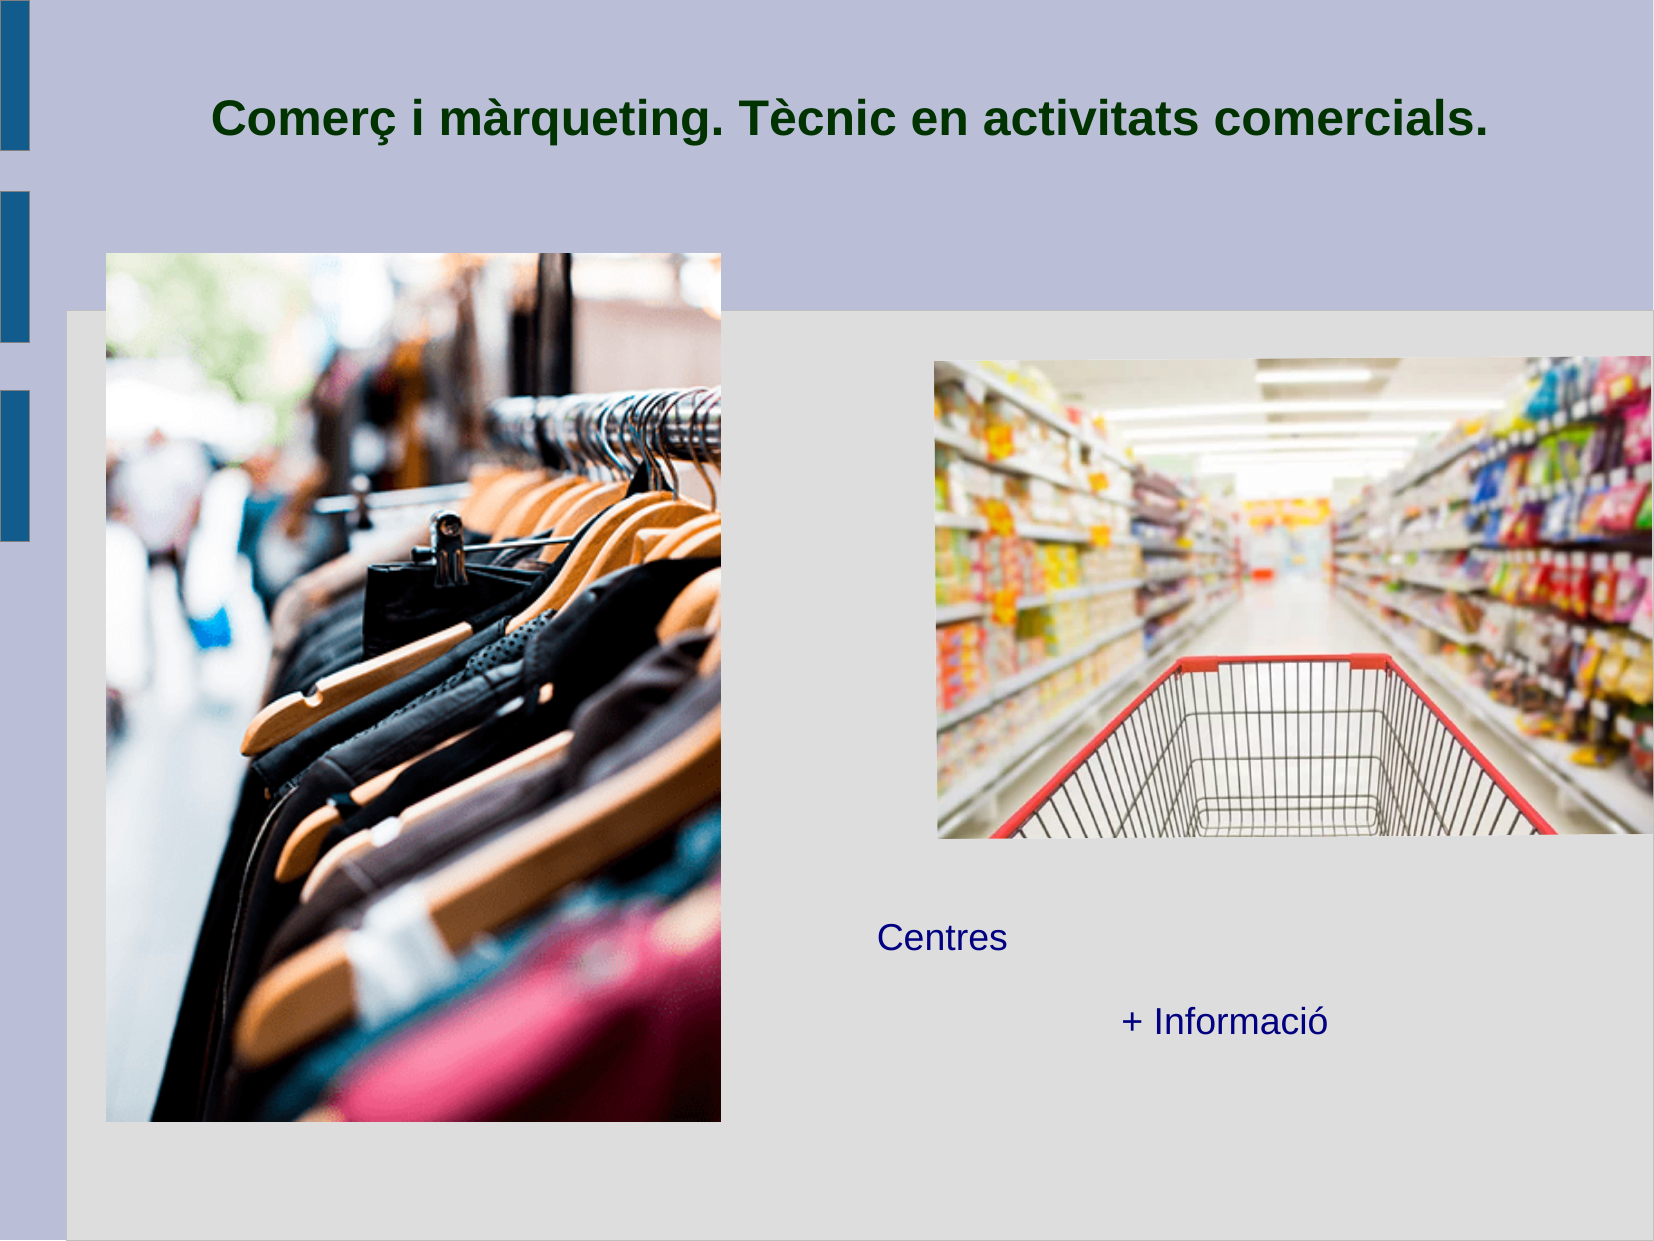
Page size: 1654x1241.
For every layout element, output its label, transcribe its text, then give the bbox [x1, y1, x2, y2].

title Comerç i màrqueting. Tècnic en activitats comercials. [141, 70, 1560, 166]
picture [106, 253, 721, 1123]
text_box + Informació [1106, 993, 1371, 1063]
picture [933, 355, 1654, 839]
text_box Centres [862, 909, 1051, 980]
